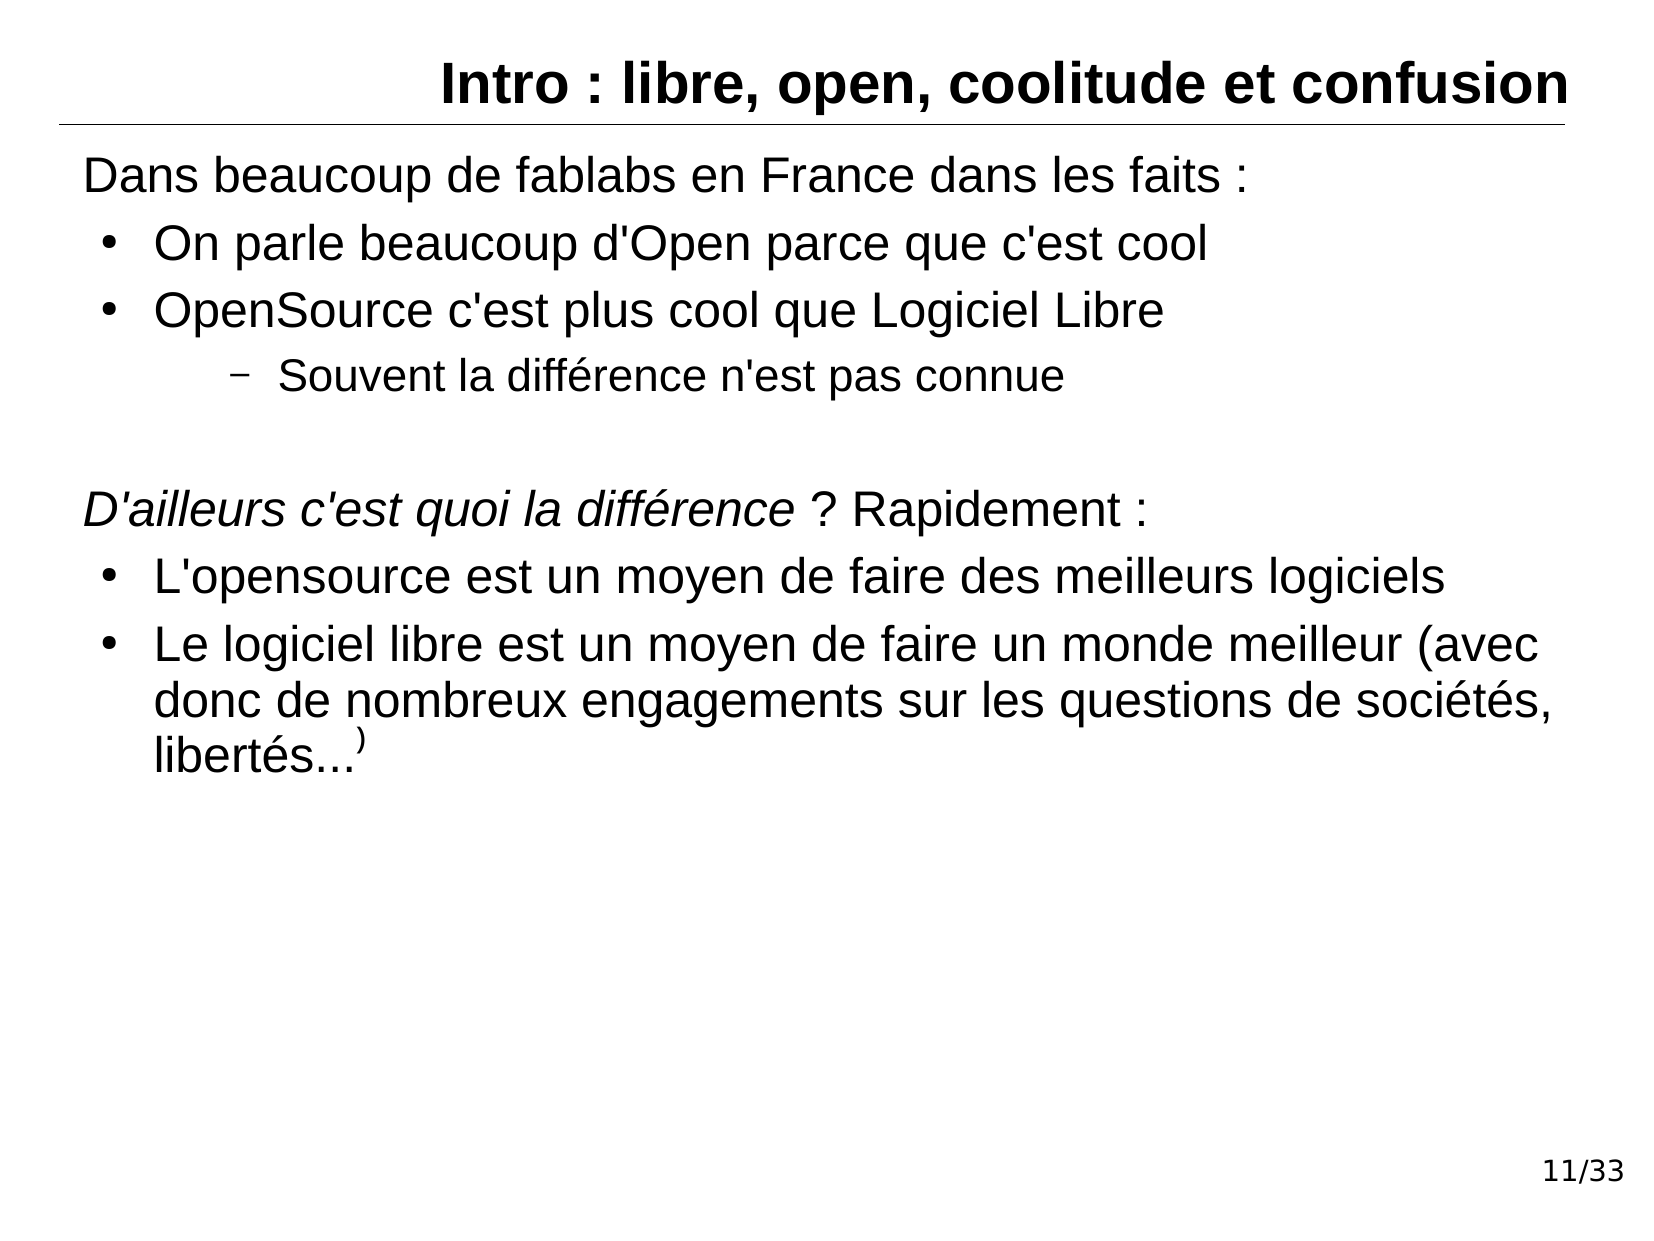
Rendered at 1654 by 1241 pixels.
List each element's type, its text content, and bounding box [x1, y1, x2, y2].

list Dans beaucoup de fablabs en France dans les faits : On parle beaucoup d'Open parce que c'est cool OpenSource c'est plus cool que Logiciel Libre Souvent la différence n'est pas connue D'ailleurs c'est quoi la différence ? Rapidement : L'opensource est un moyen de faire des meilleurs logiciels Le logiciel libre est un moyen de faire un monde meilleur (avec donc de nombreux engagements sur les questions de sociétés, libertés...⁾ [82, 147, 1571, 1109]
title Intro : libre, open, coolitude et confusion [59, 46, 1571, 122]
